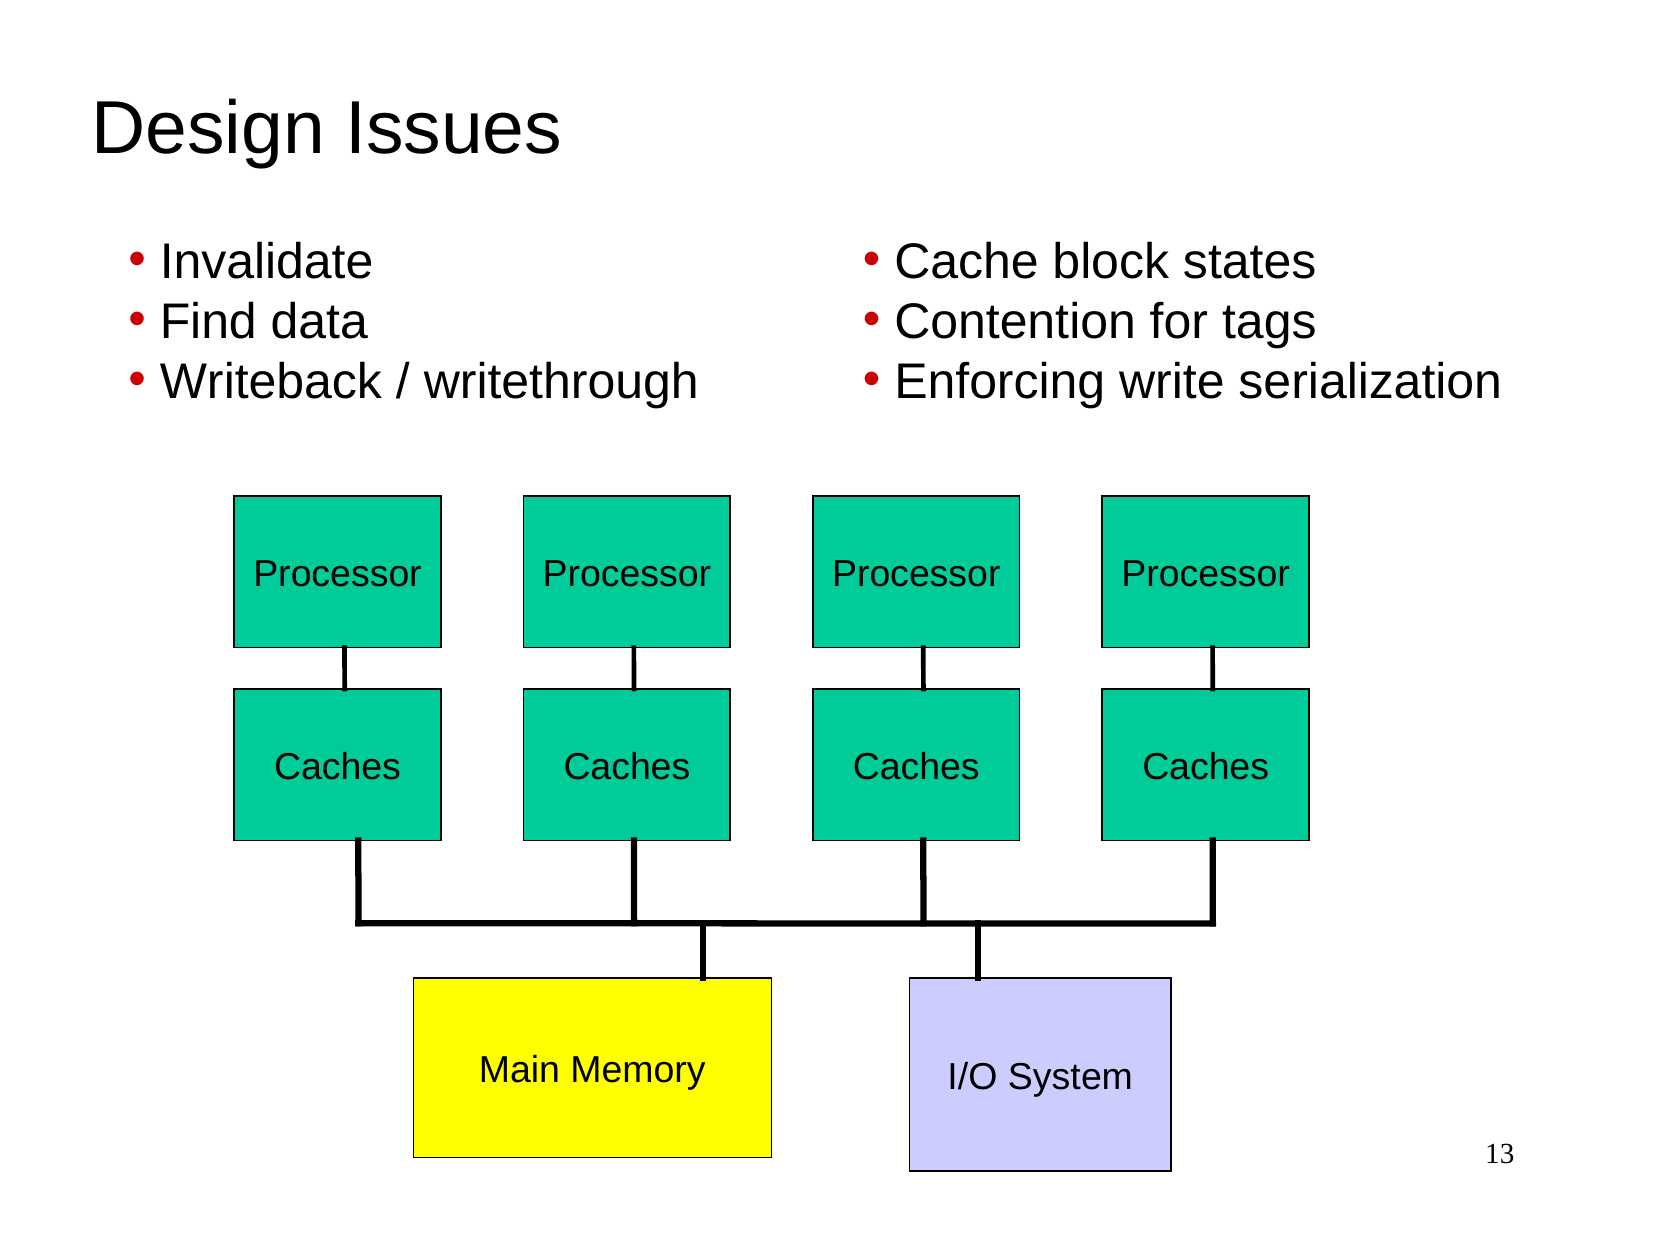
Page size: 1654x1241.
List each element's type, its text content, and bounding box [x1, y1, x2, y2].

text_box Caches [234, 688, 441, 841]
text_box Invalidate Find data Writeback / writethrough [113, 220, 714, 416]
text_box I/O System [909, 978, 1172, 1172]
text_box Cache block states Contention for tags Enforcing write serialization [848, 220, 1518, 416]
text_box <number> [1184, 1129, 1530, 1213]
text_box Processor [523, 495, 731, 648]
text_box Caches [812, 688, 1020, 841]
text_box Main Memory [413, 978, 772, 1158]
text_box Processor [812, 495, 1020, 648]
text_box Processor [234, 495, 441, 648]
text_box Design Issues [76, 71, 578, 177]
text_box Caches [523, 688, 731, 841]
text_box Processor [1102, 495, 1309, 648]
text_box Caches [1102, 688, 1309, 841]
